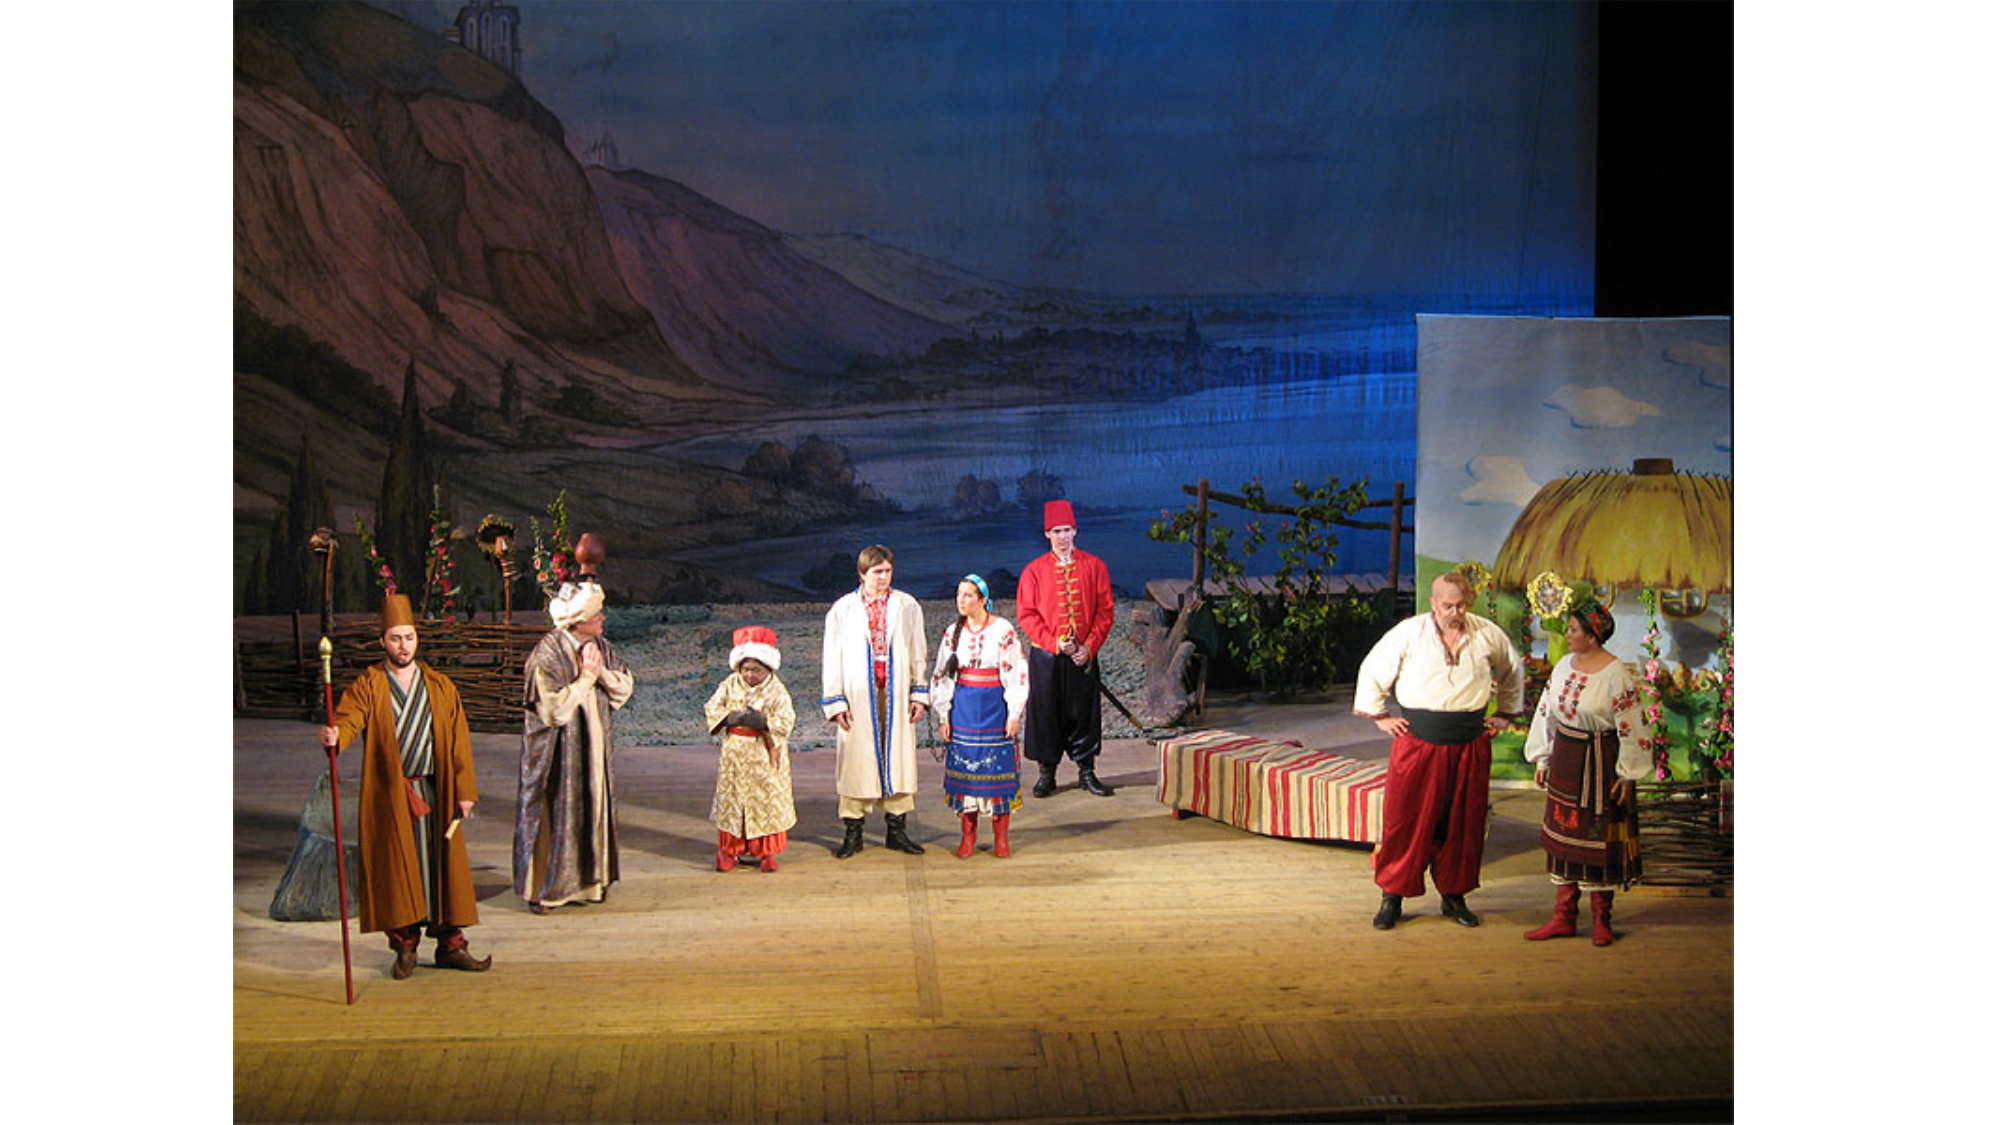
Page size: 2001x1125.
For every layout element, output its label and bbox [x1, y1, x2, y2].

picture [233, 0, 1734, 1125]
